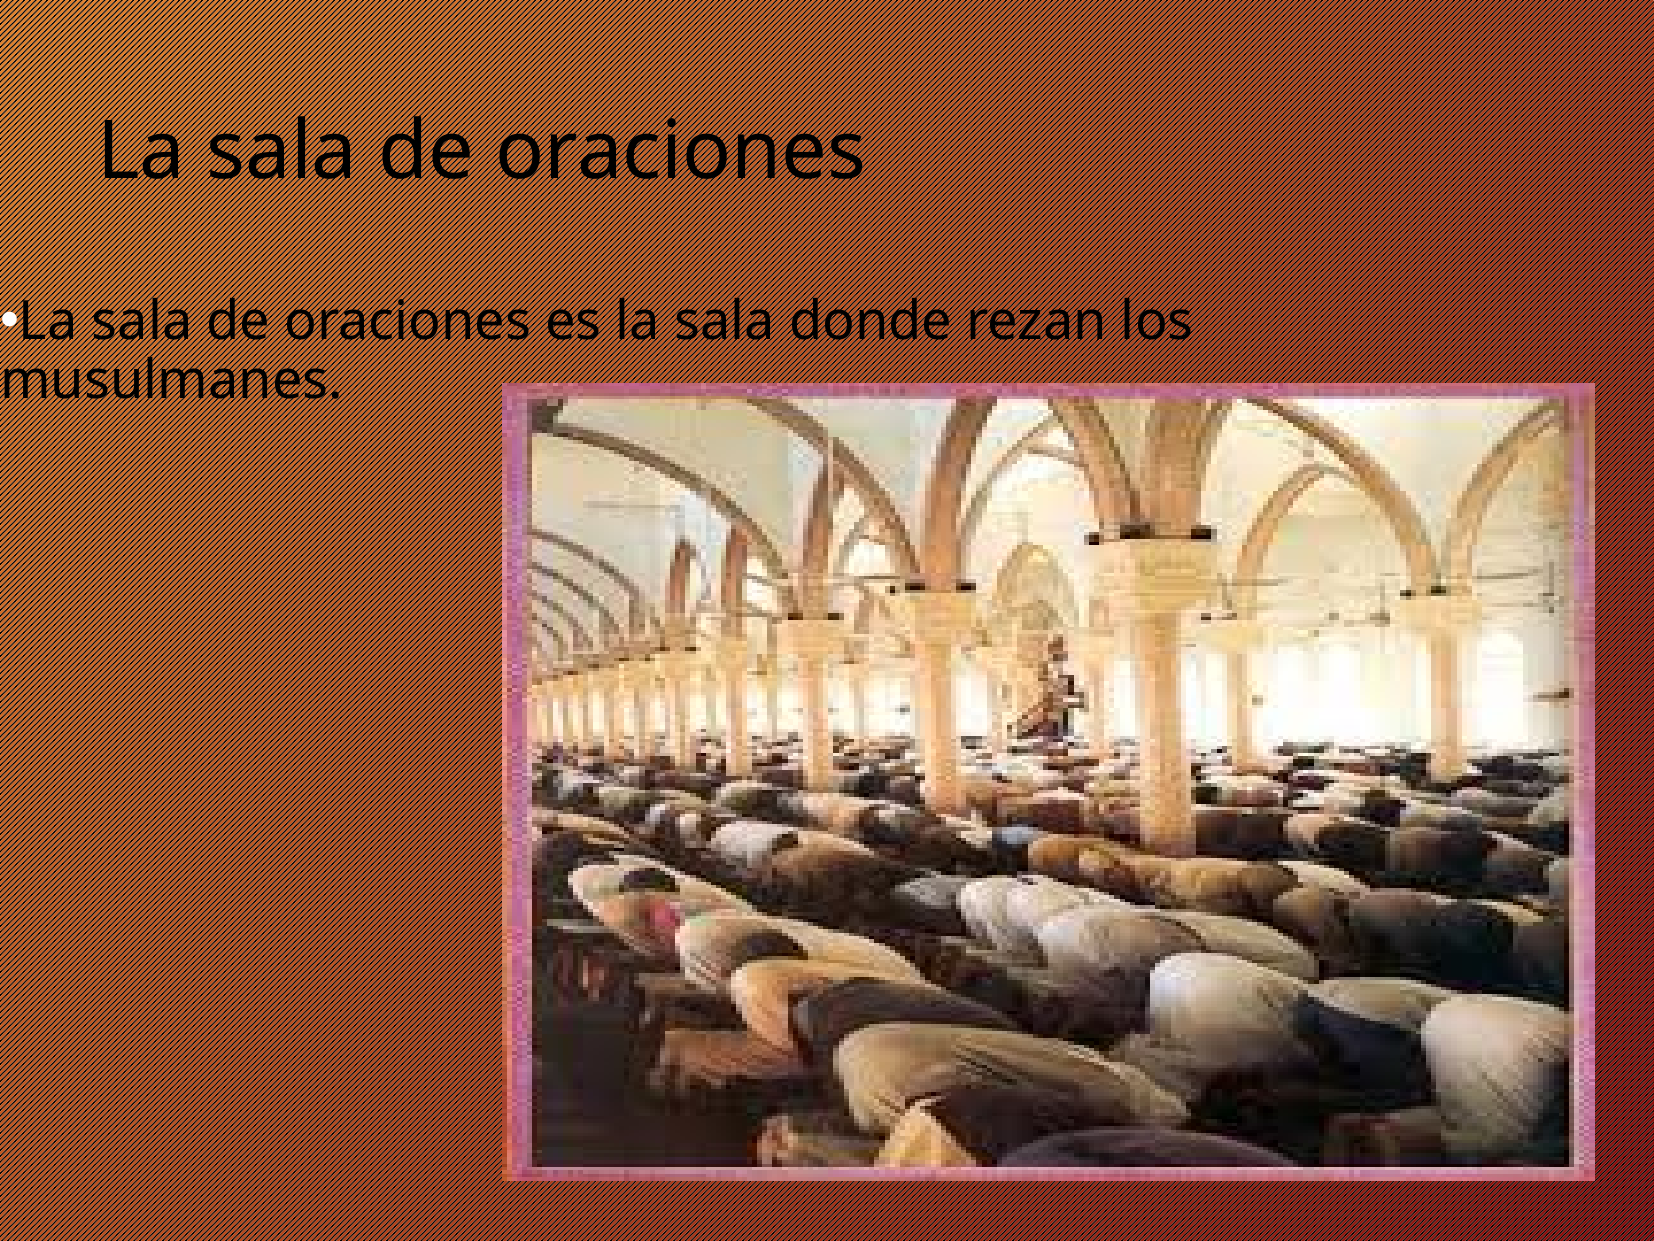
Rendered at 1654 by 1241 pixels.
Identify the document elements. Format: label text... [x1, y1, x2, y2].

text_box La sala de oraciones es la sala donde rezan los musulmanes. [0, 288, 1489, 1111]
picture [0, 0, 1654, 1241]
text_box La sala de oraciones [82, 56, 1571, 249]
